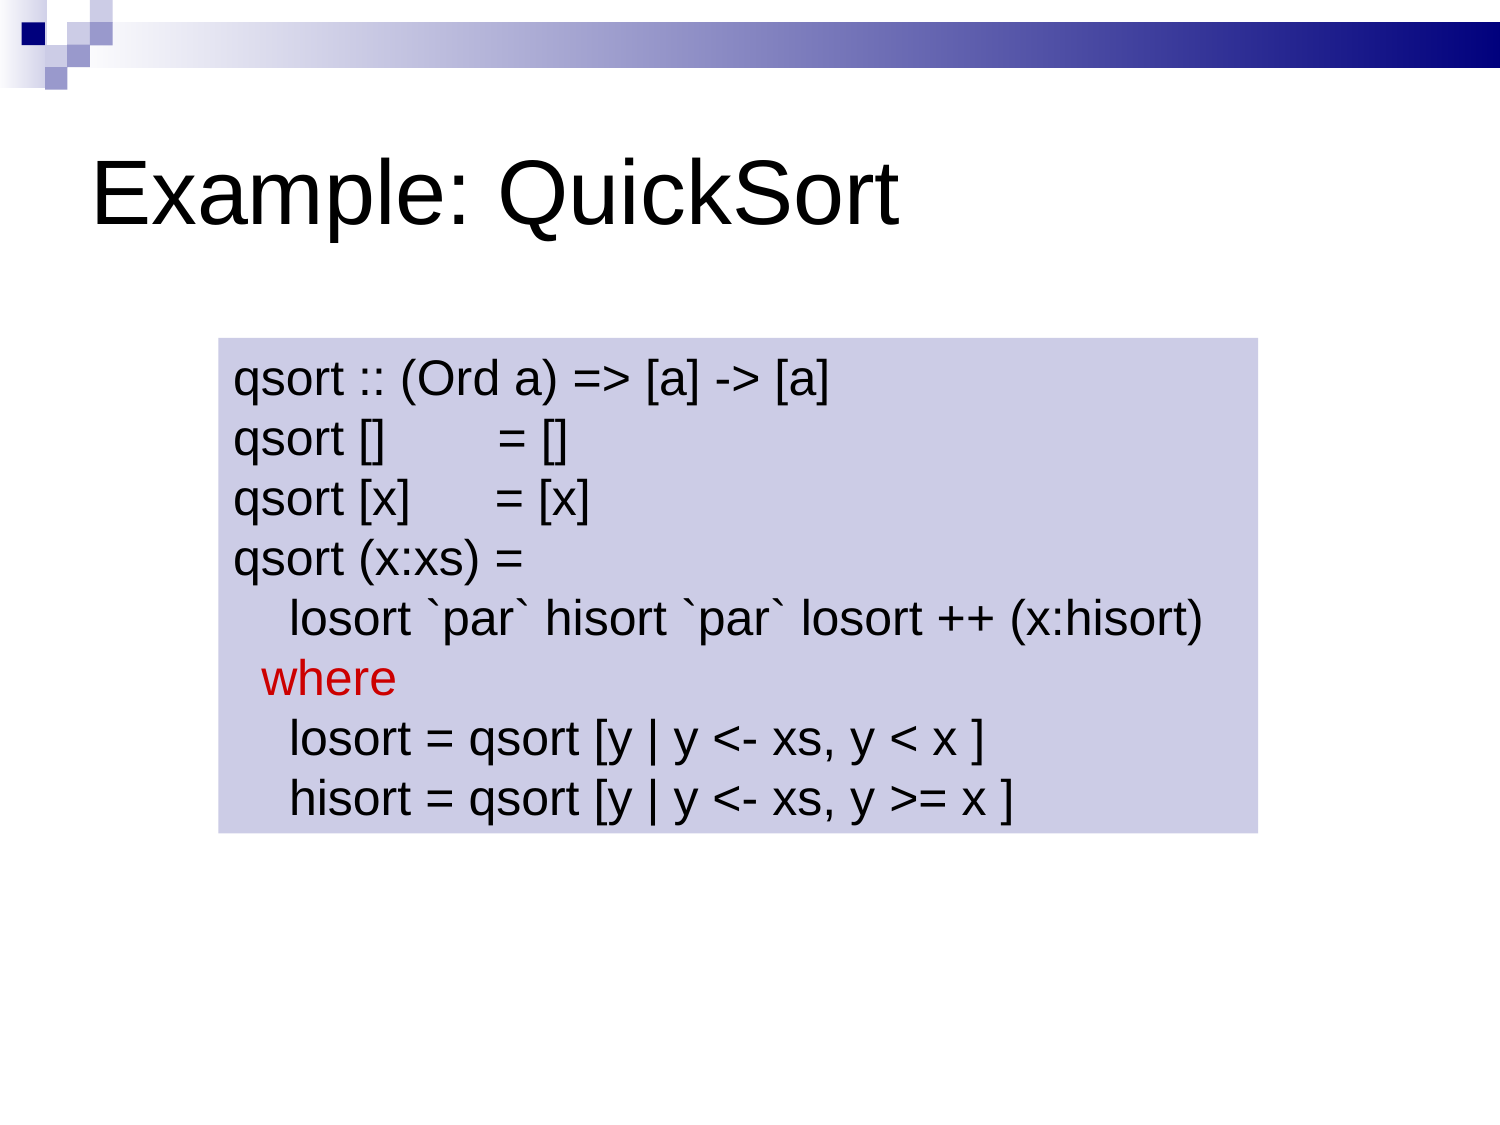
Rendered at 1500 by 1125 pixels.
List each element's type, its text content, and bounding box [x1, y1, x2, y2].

text_box qsort :: (Ord a) => [a] -> [a] qsort [] = [] qsort [x] = [x] qsort (x:xs) = losort `par` hisort `par` losort ++ (x:hisort) where losort = qsort [y | y <- xs, y < x ] hisort = qsort [y | y <- xs, y >= x ] [218, 337, 1259, 834]
title Example: QuickSort [75, 75, 1426, 301]
